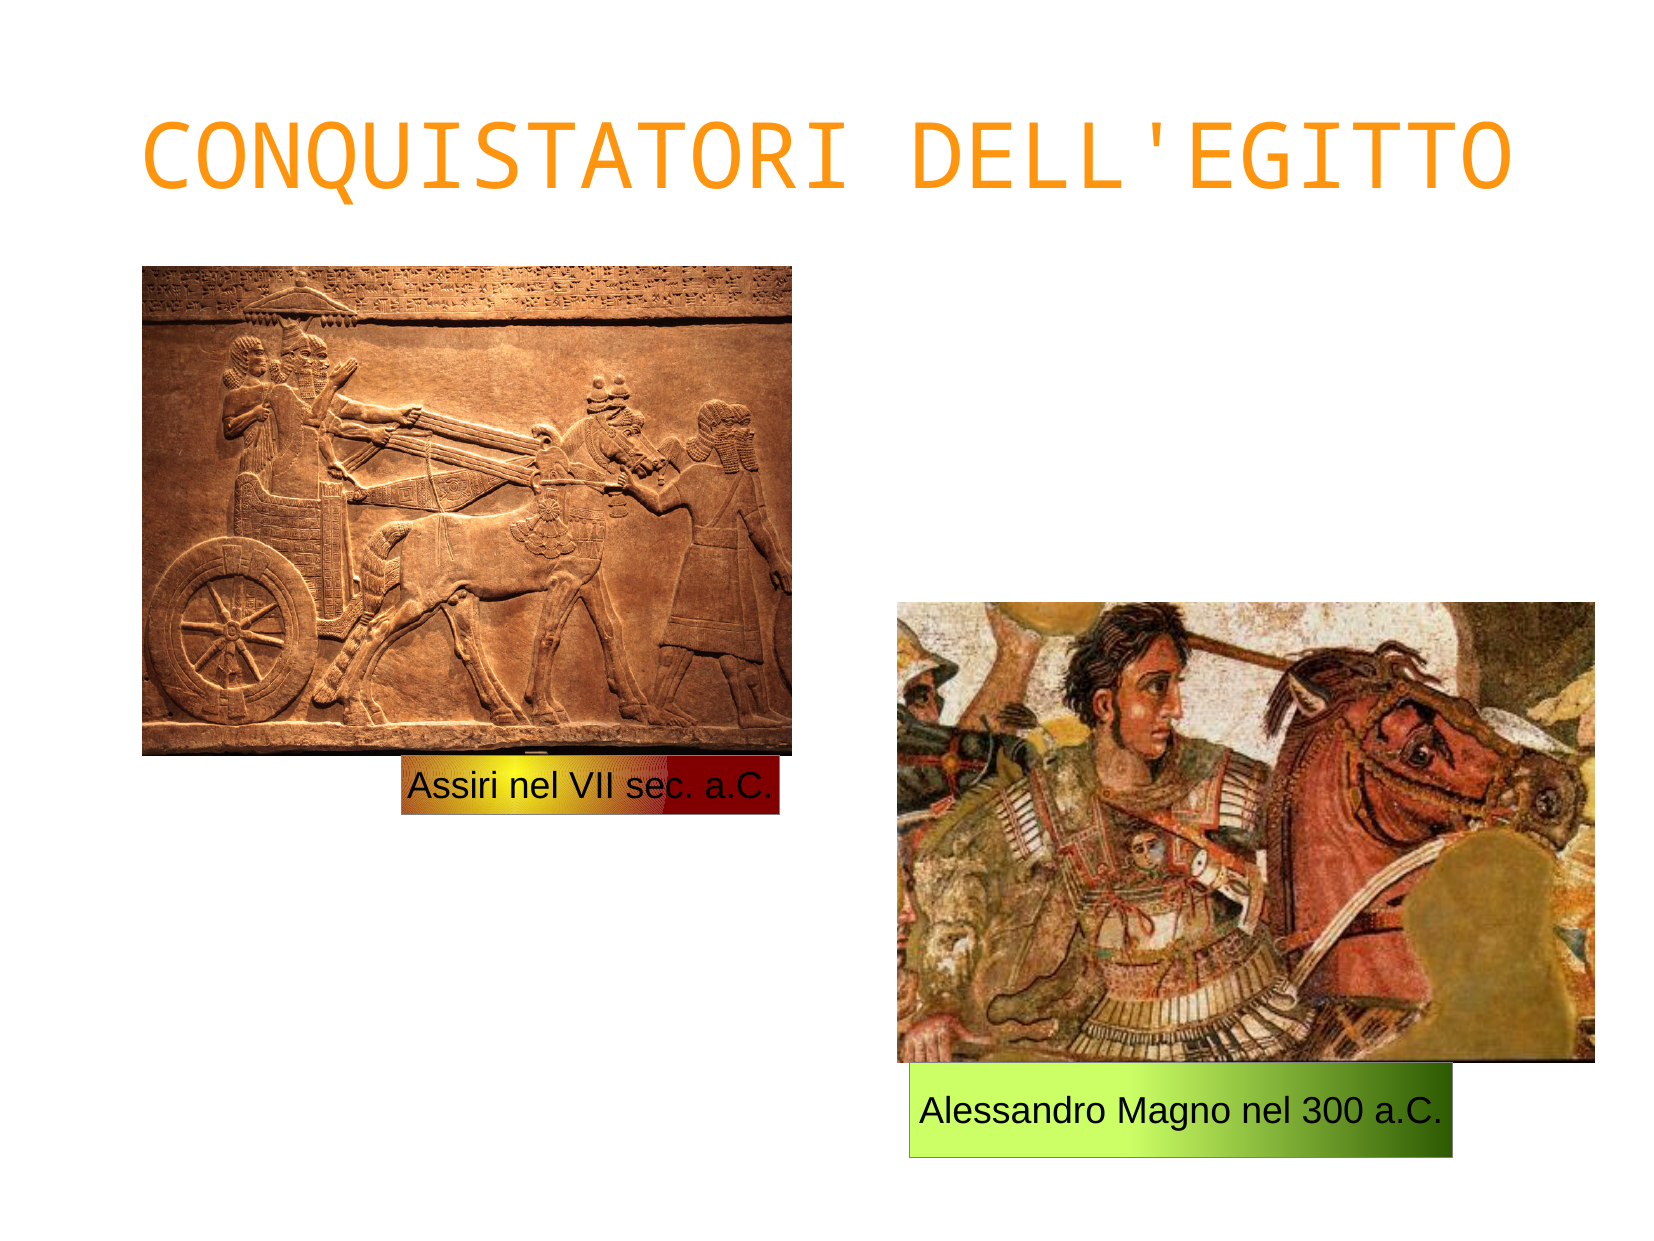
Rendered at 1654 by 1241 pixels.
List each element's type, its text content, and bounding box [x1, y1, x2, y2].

title CONQUISTATORI DELL'EGITTO [82, 49, 1571, 257]
text_box Assiri nel VII sec. a.C. [401, 755, 780, 815]
picture [142, 266, 792, 756]
text_box Alessandro Magno nel 300 a.C. [909, 1062, 1453, 1158]
picture [897, 602, 1595, 1063]
